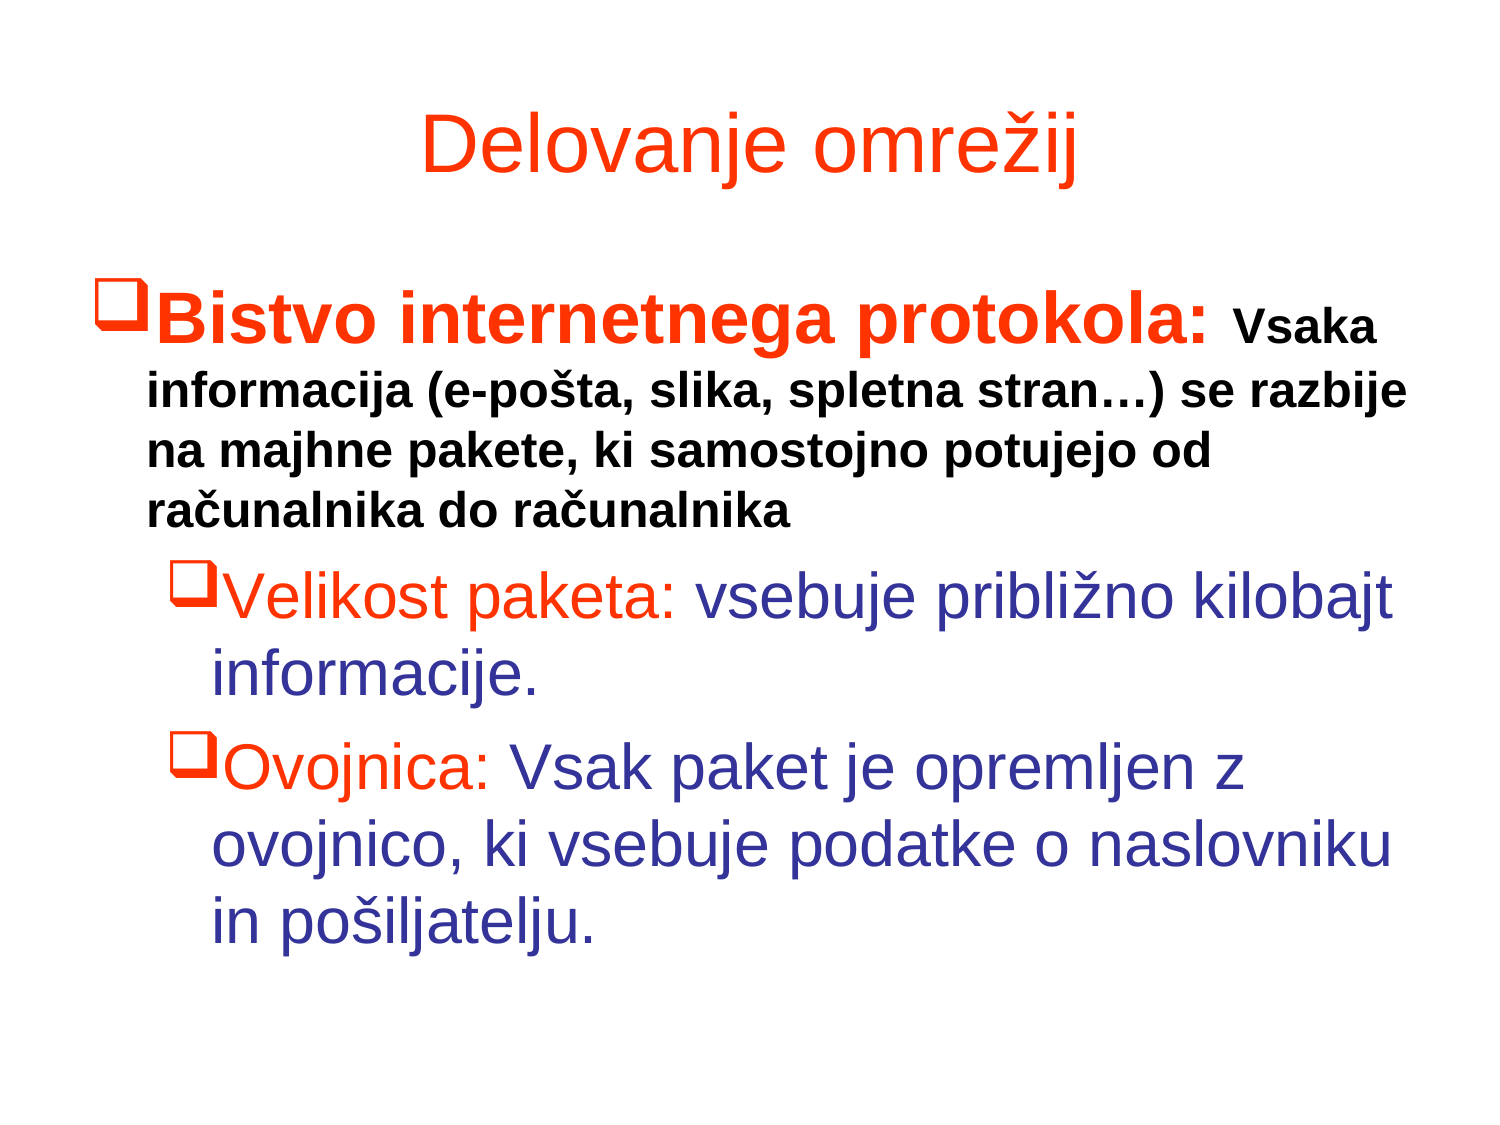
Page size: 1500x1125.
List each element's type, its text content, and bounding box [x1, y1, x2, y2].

list Bistvo internetnega protokola: Vsaka informacija (e-pošta, slika, spletna stran…) se razbije na majhne pakete, ki samostojno potujejo od računalnika do računalnika Velikost paketa: vsebuje približno kilobajt informacije. Ovojnica: Vsak paket je opremljen z ovojnico, ki vsebuje podatke o naslovniku in pošiljatelju. [75, 262, 1426, 1006]
title Delovanje omrežij [75, 45, 1426, 233]
